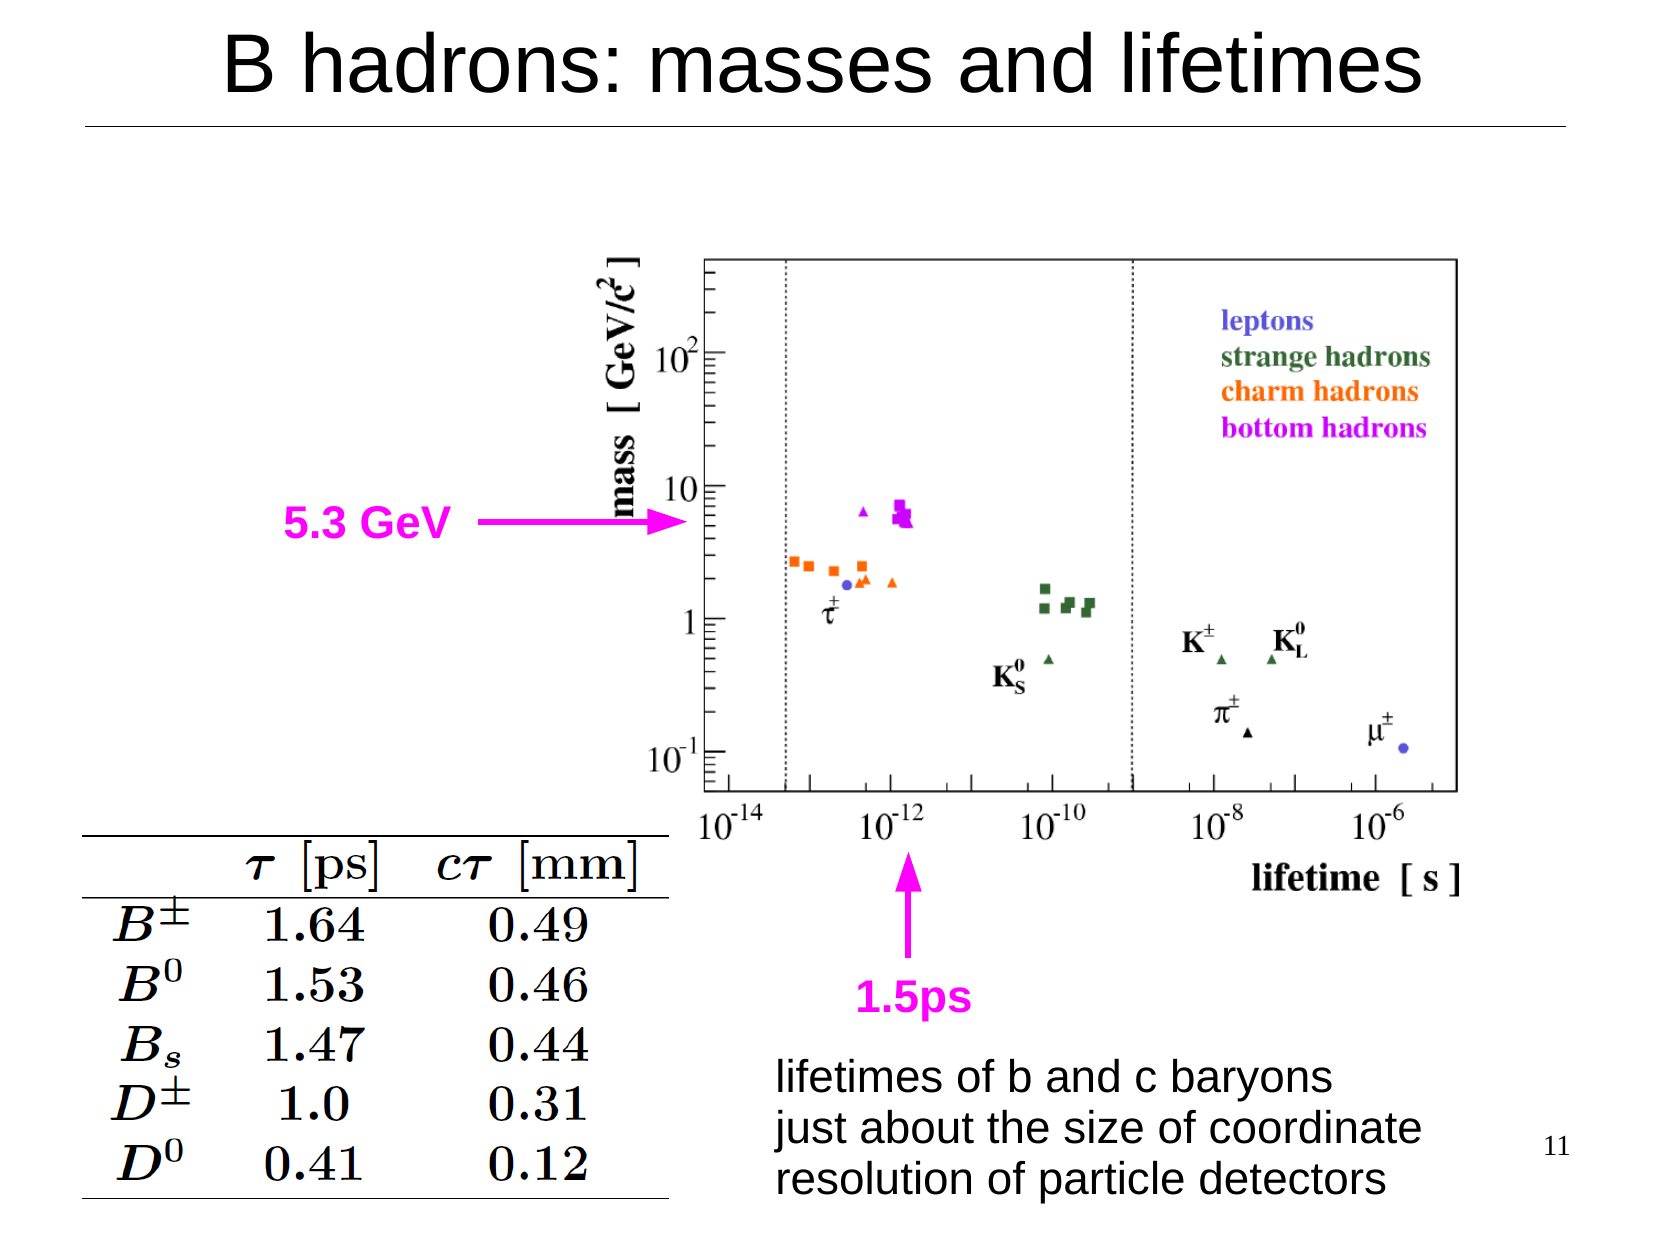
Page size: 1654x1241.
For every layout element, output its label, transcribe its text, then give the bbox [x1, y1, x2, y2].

text_box lifetimes of b and c baryons just about the size of coordinate resolution of particle detectors [760, 1043, 1519, 1213]
text_box 1.5ps [840, 963, 988, 1030]
picture [65, 253, 1480, 1214]
text_box 5.3 GeV [268, 489, 467, 556]
title B hadrons: masses and lifetimes [79, 5, 1568, 121]
